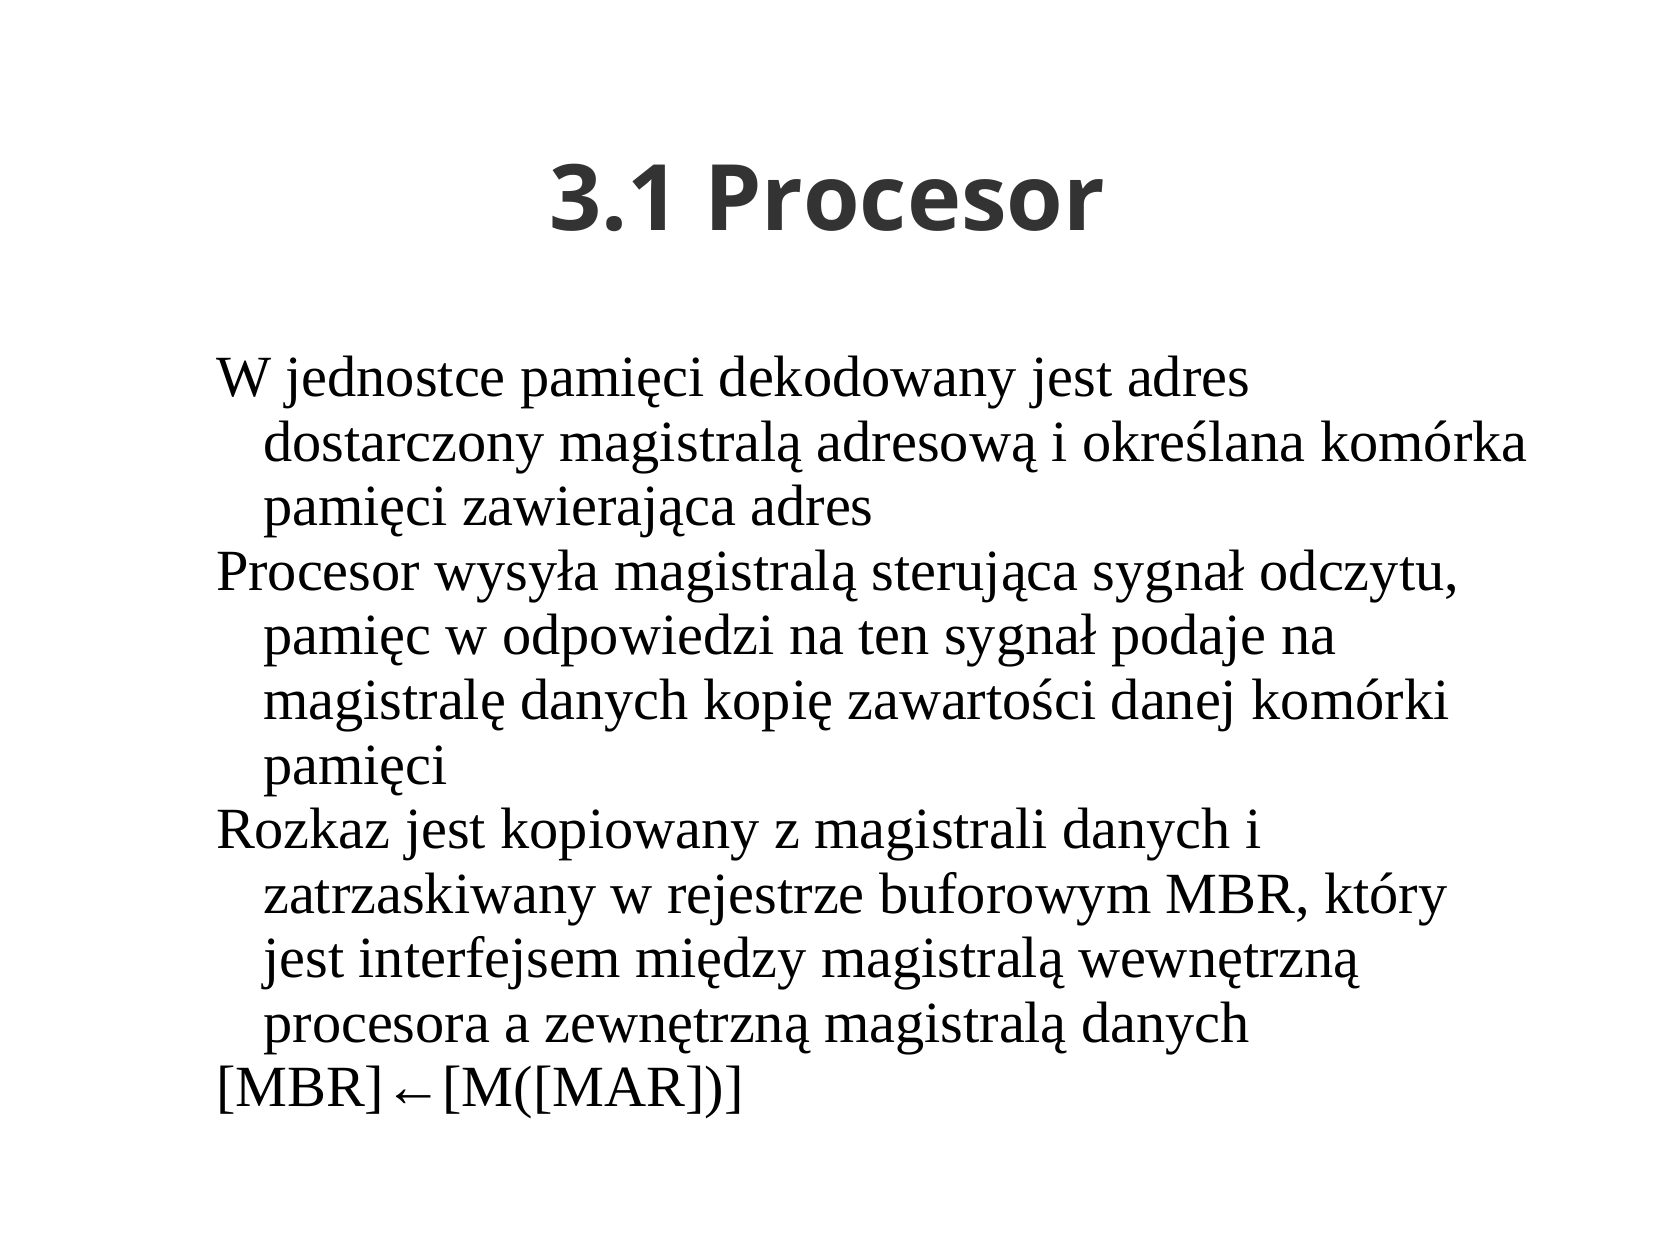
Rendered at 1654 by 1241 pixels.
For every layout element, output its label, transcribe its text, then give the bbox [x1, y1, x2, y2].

title 3.1 Procesor [121, 91, 1534, 299]
list W jednostce pamięci dekodowany jest adres dostarczony magistralą adresową i określana komórka pamięci zawierająca adres Procesor wysyła magistralą sterująca sygnał odczytu, pamięc w odpowiedzi na ten sygnał podaje na magistralę danych kopię zawartości danej komórki pamięci Rozkaz jest kopiowany z magistrali danych i zatrzaskiwany w rejestrze buforowym MBR, który jest interfejsem między magistralą wewnętrzną procesora a zewnętrzną magistralą danych [MBR]←[M([MAR])] [121, 344, 1534, 1131]
